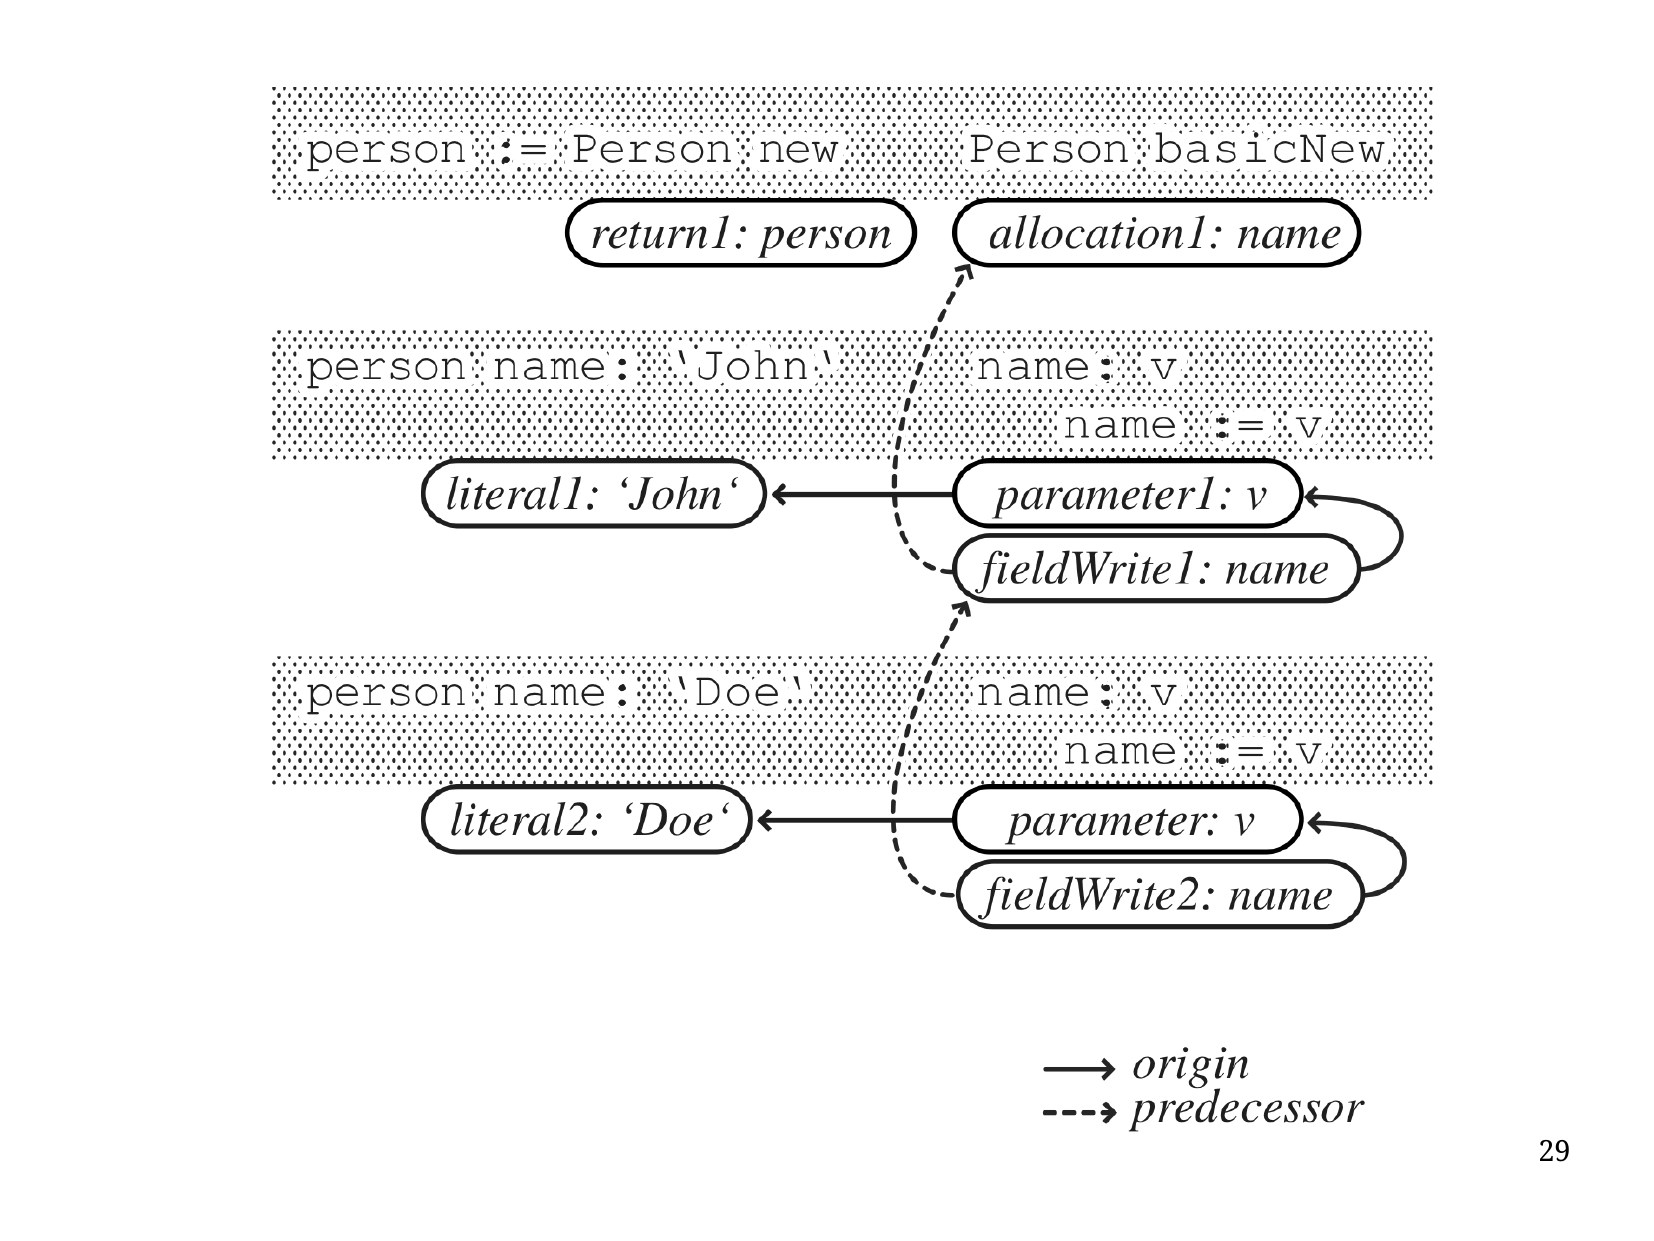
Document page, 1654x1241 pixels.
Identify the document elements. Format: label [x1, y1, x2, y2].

picture [270, 85, 1433, 1142]
